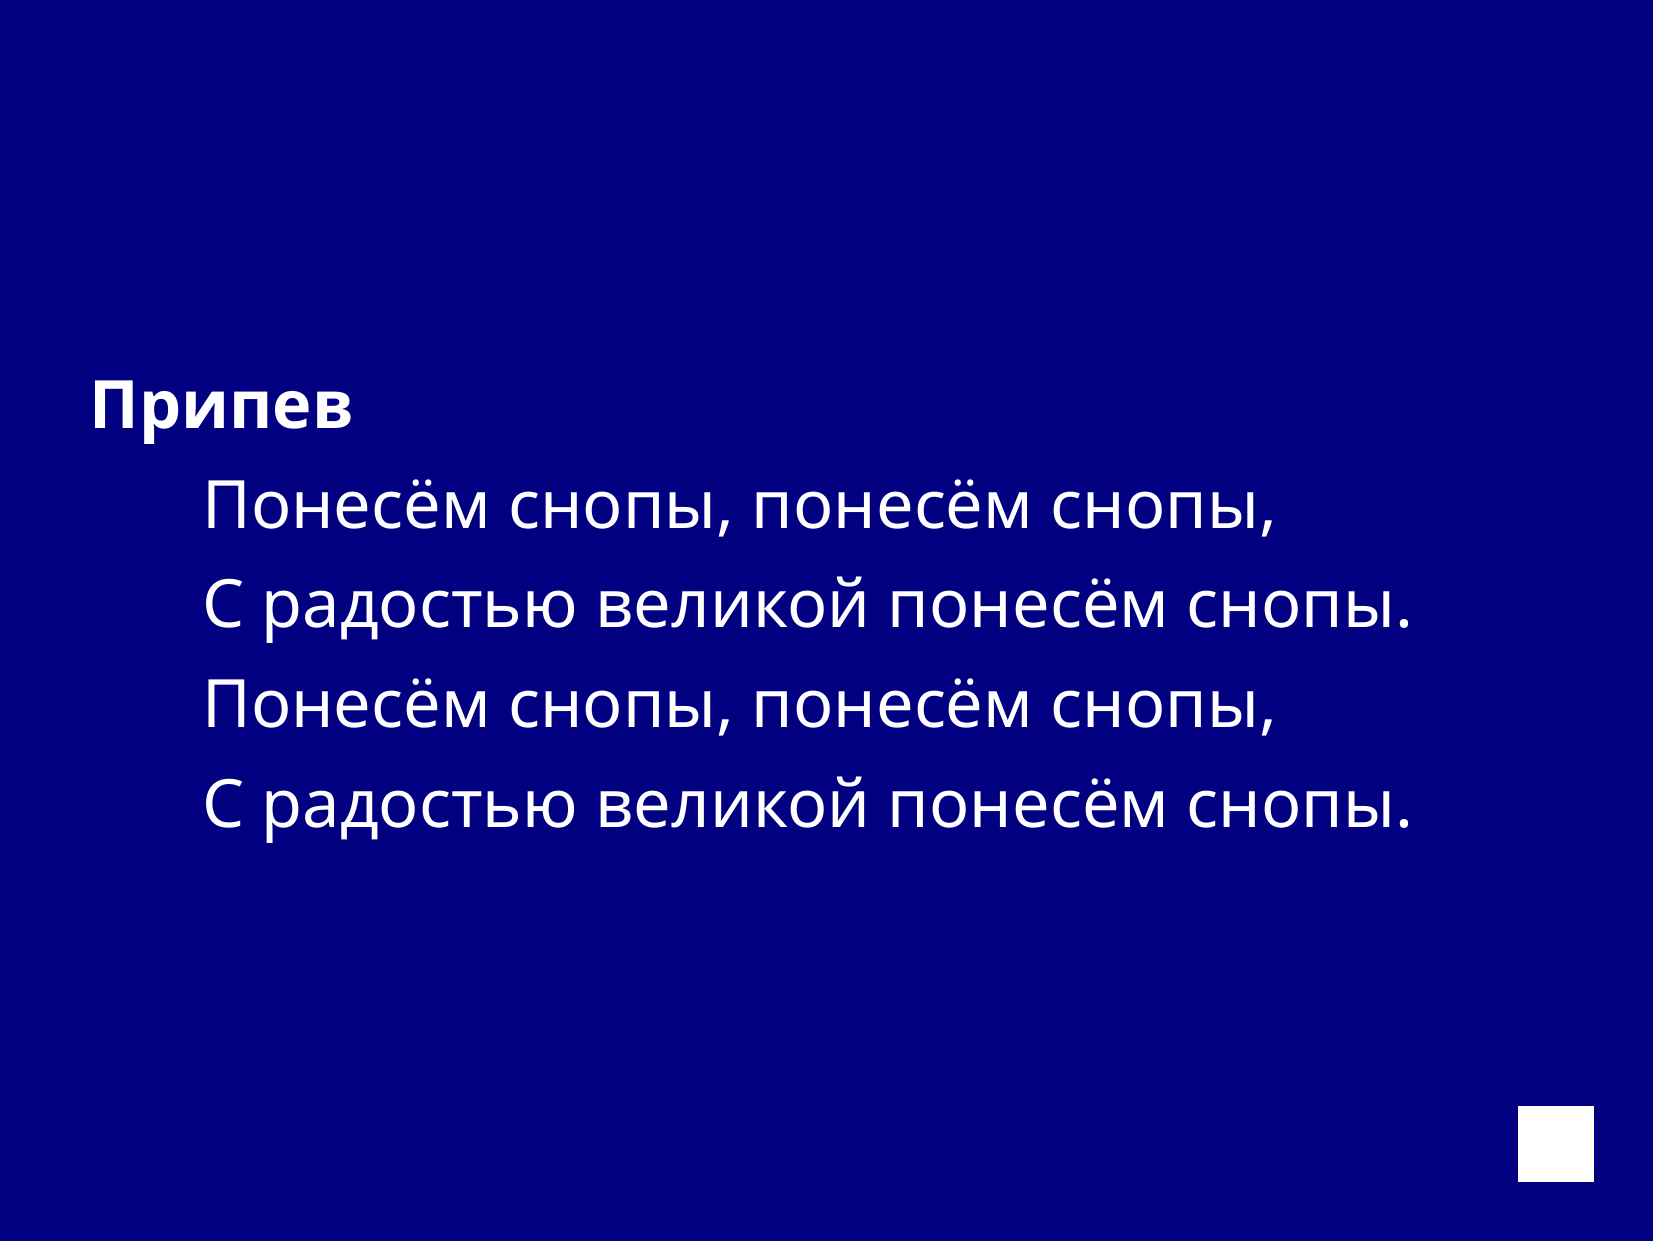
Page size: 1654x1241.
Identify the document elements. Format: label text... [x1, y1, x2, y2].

text_box Припев Понесём снопы, понесём снопы, С радостью великой понесём снопы. Понесём снопы, понесём снопы, С радостью великой понесём снопы. [75, 150, 1576, 1163]
text_box [1518, 1106, 1594, 1182]
